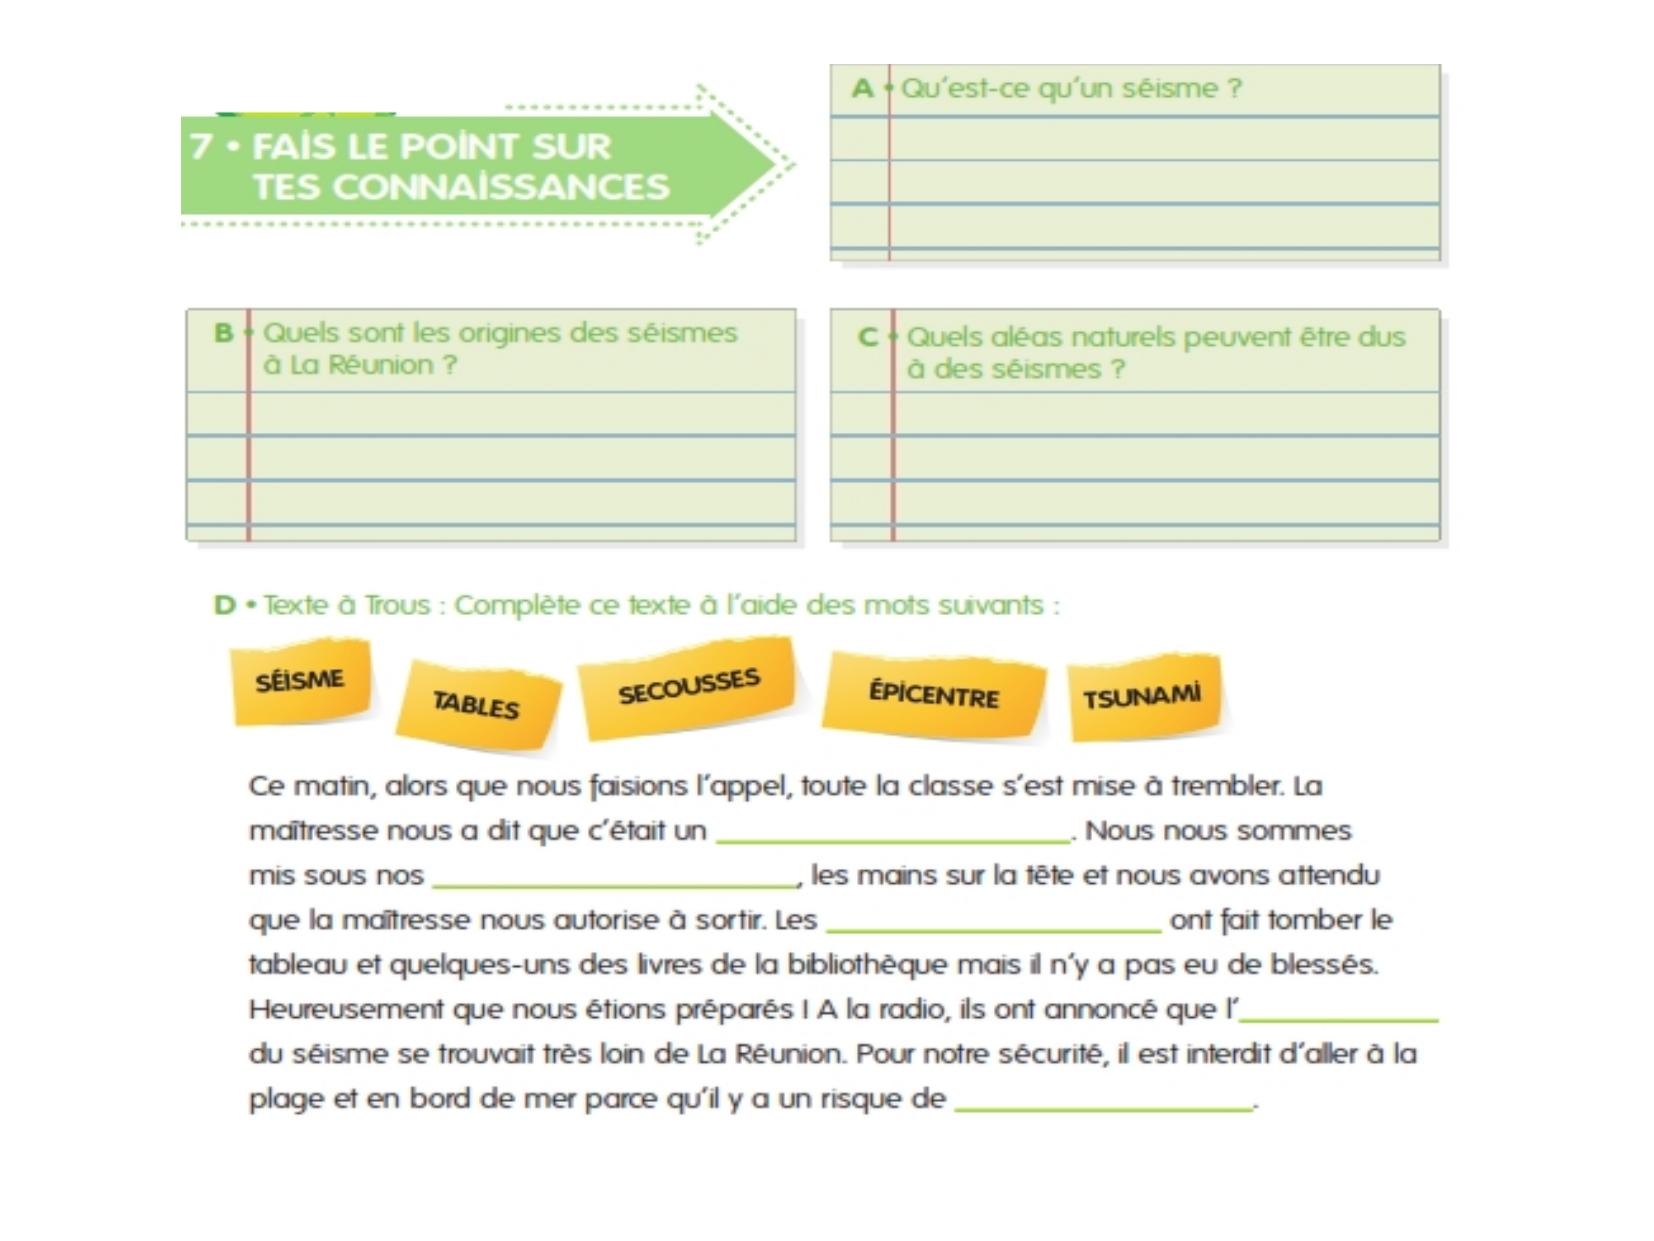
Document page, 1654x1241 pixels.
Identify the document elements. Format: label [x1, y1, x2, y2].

picture [181, 64, 1536, 1134]
